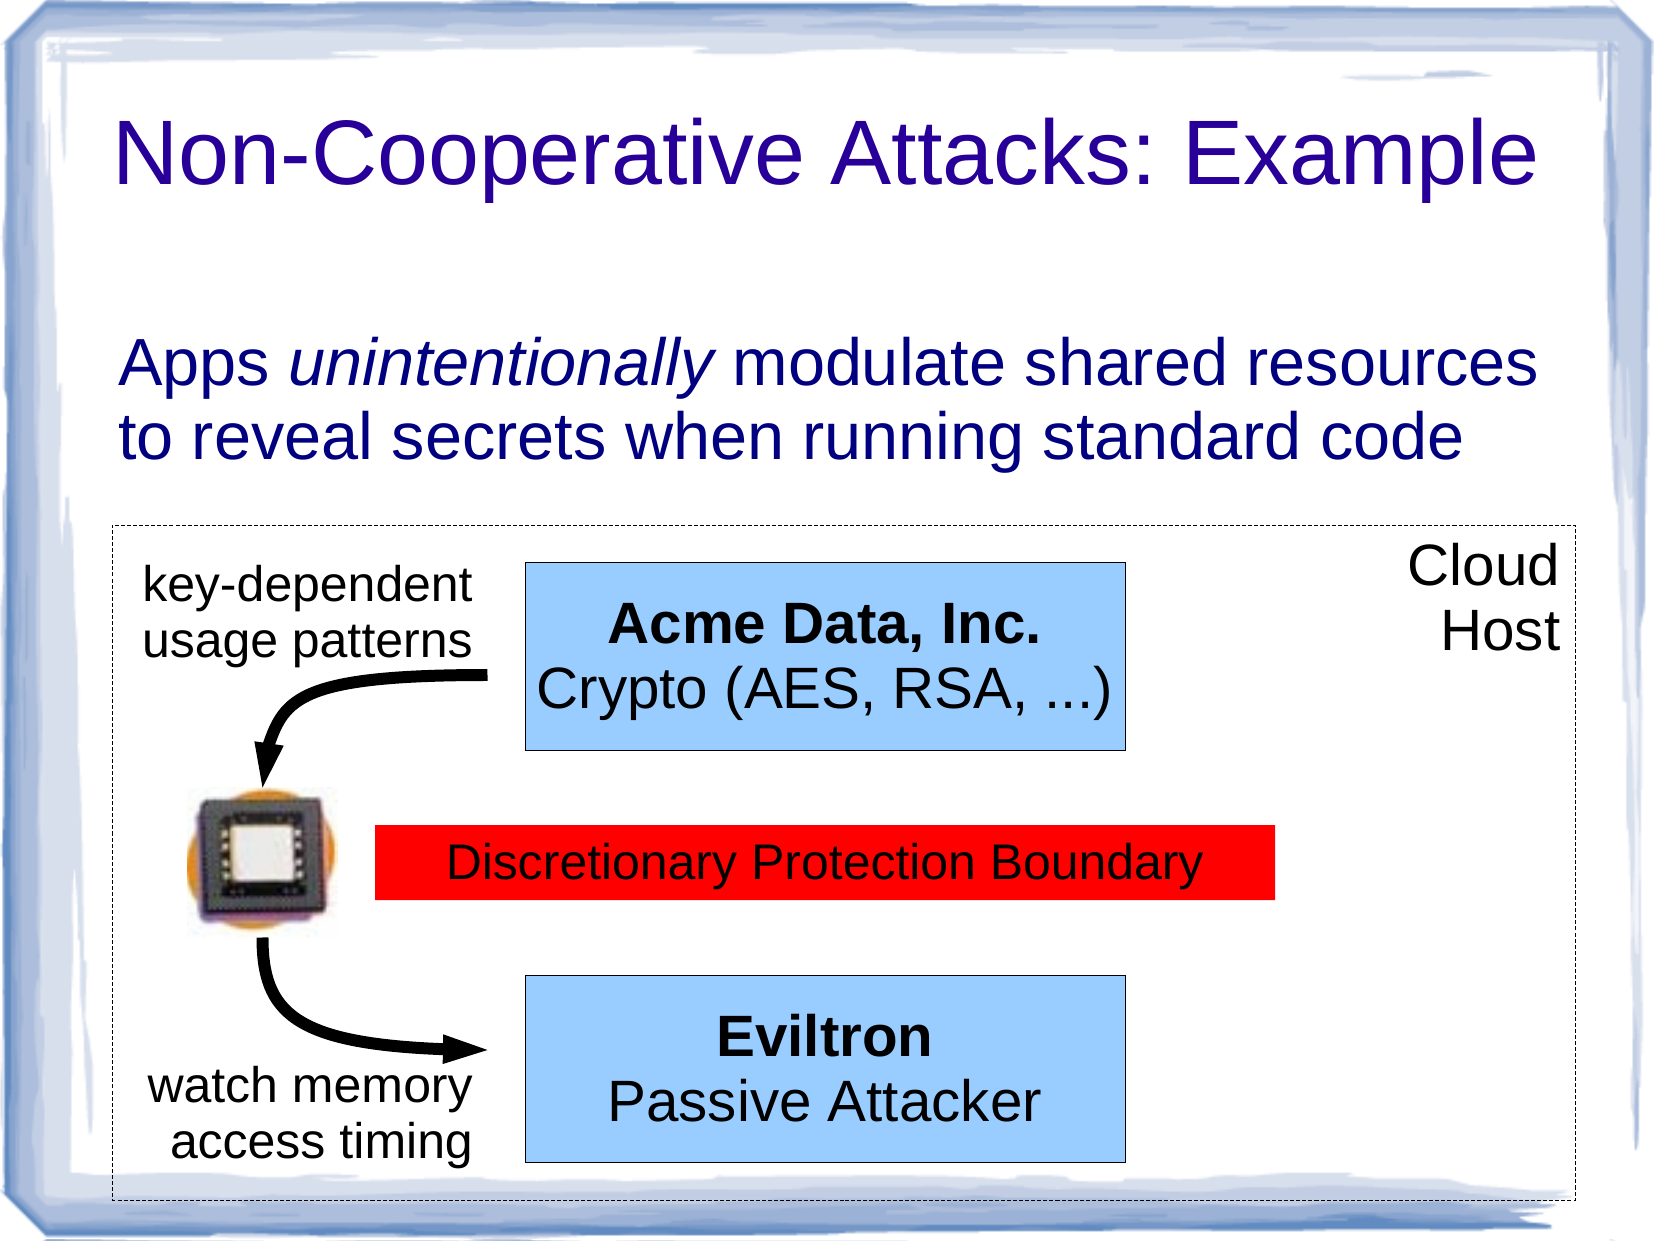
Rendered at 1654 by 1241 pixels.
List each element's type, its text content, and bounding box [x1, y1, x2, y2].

text_box Eviltron Passive Attacker [525, 975, 1126, 1163]
title Non-Cooperative Attacks: Example [82, 49, 1571, 257]
text_box key-dependent usage patterns [112, 548, 488, 676]
text_box Acme Data, Inc. Crypto (AES, RSA, ...) [525, 562, 1126, 751]
list Apps unintentionally modulate shared resources to reveal secrets when running standard code [118, 324, 1571, 488]
text_box watch memory access timing [112, 1050, 488, 1177]
picture [0, 0, 1654, 1241]
text_box Cloud Host [1200, 525, 1576, 670]
text_box Discretionary Protection Boundary [375, 825, 1276, 901]
